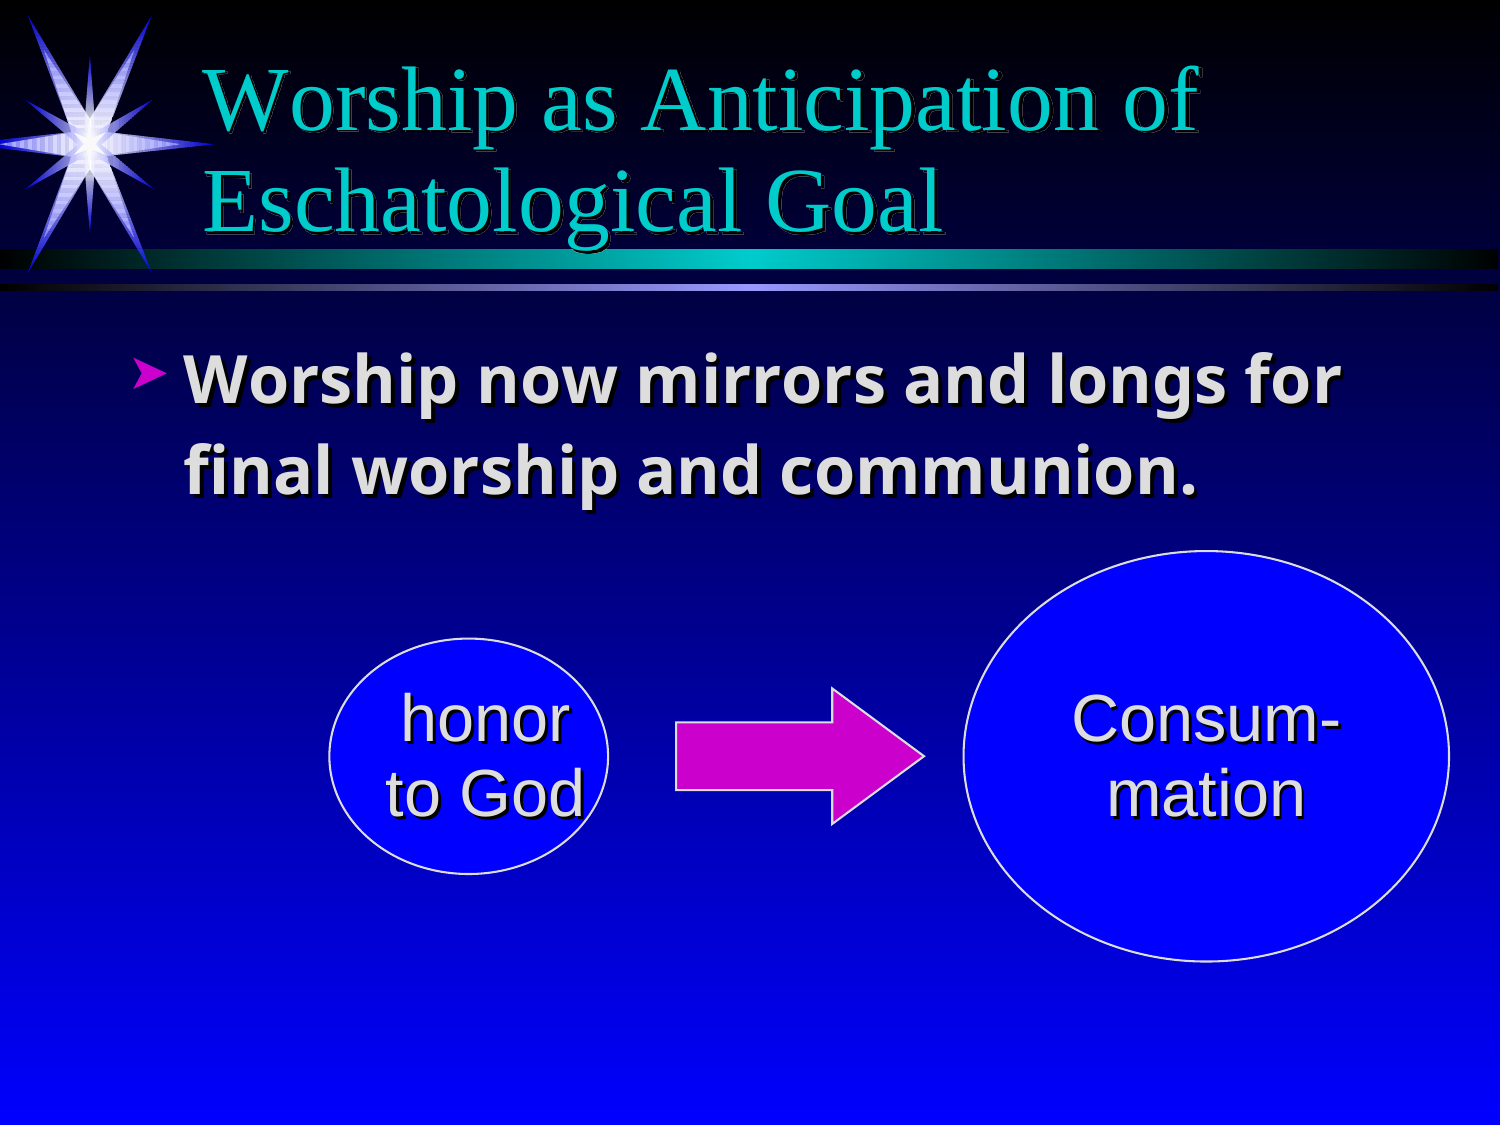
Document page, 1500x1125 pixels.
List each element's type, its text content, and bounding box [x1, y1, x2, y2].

title Worship as Anticipation of Eschatological Goal [187, 40, 1463, 260]
text_box honor to God [329, 638, 609, 875]
text_box [676, 688, 925, 824]
list Worship now mirrors and longs for final worship and communion. [112, 324, 1388, 1001]
text_box Consum- mation [963, 551, 1450, 962]
